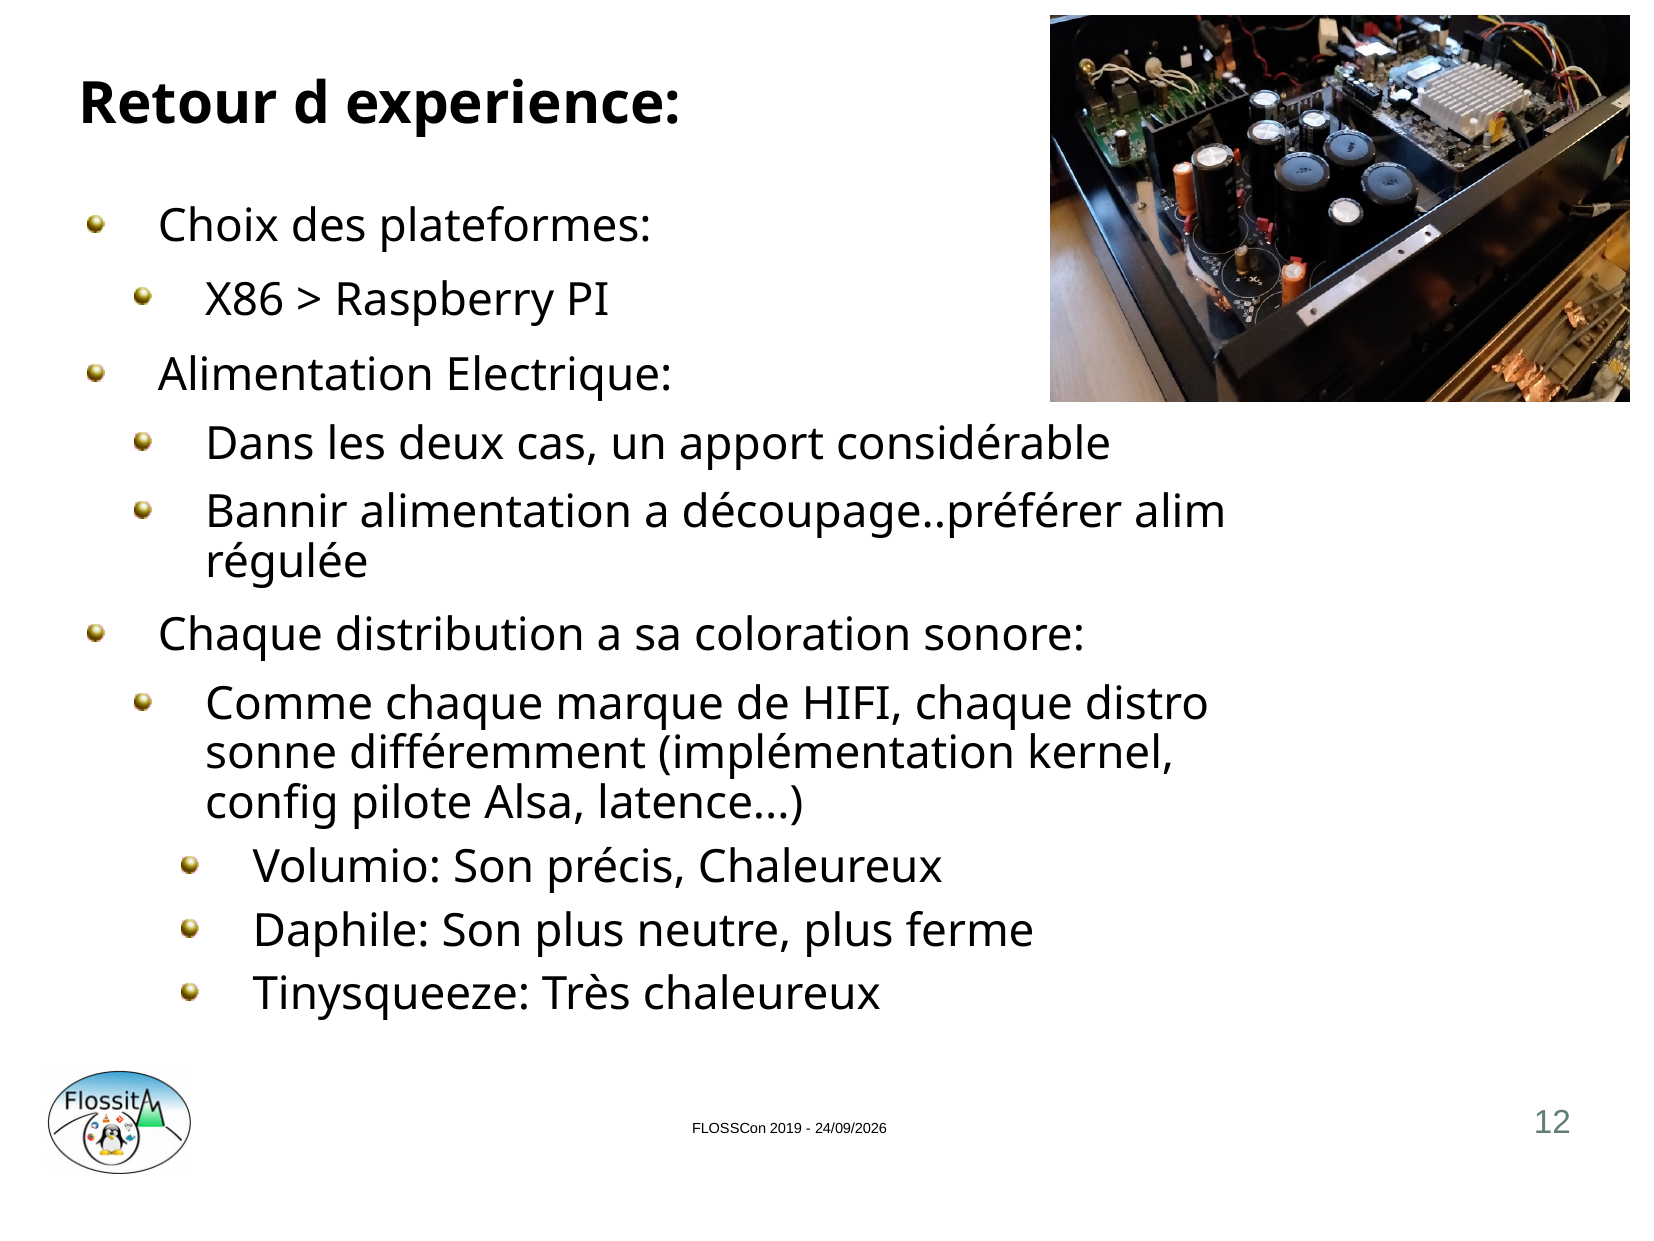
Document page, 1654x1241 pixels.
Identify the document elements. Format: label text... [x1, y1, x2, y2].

list Choix des plateformes: X86 > Raspberry PI Alimentation Electrique: Dans les deux cas, un apport considérable Bannir alimentation a découpage..préférer alim régulée Chaque distribution a sa coloration sonore: Comme chaque marque de HIFI, chaque distro sonne différemment (implémentation kernel, config pilote Alsa, latence...) Volumio: Son précis, Chaleureux Daphile: Son plus neutre, plus ferme Tinysqueeze: Très chaleureux [75, 201, 1302, 1241]
picture [47, 1070, 75, 1174]
title Retour d experience: [63, 57, 1050, 183]
picture [1050, 15, 1630, 402]
